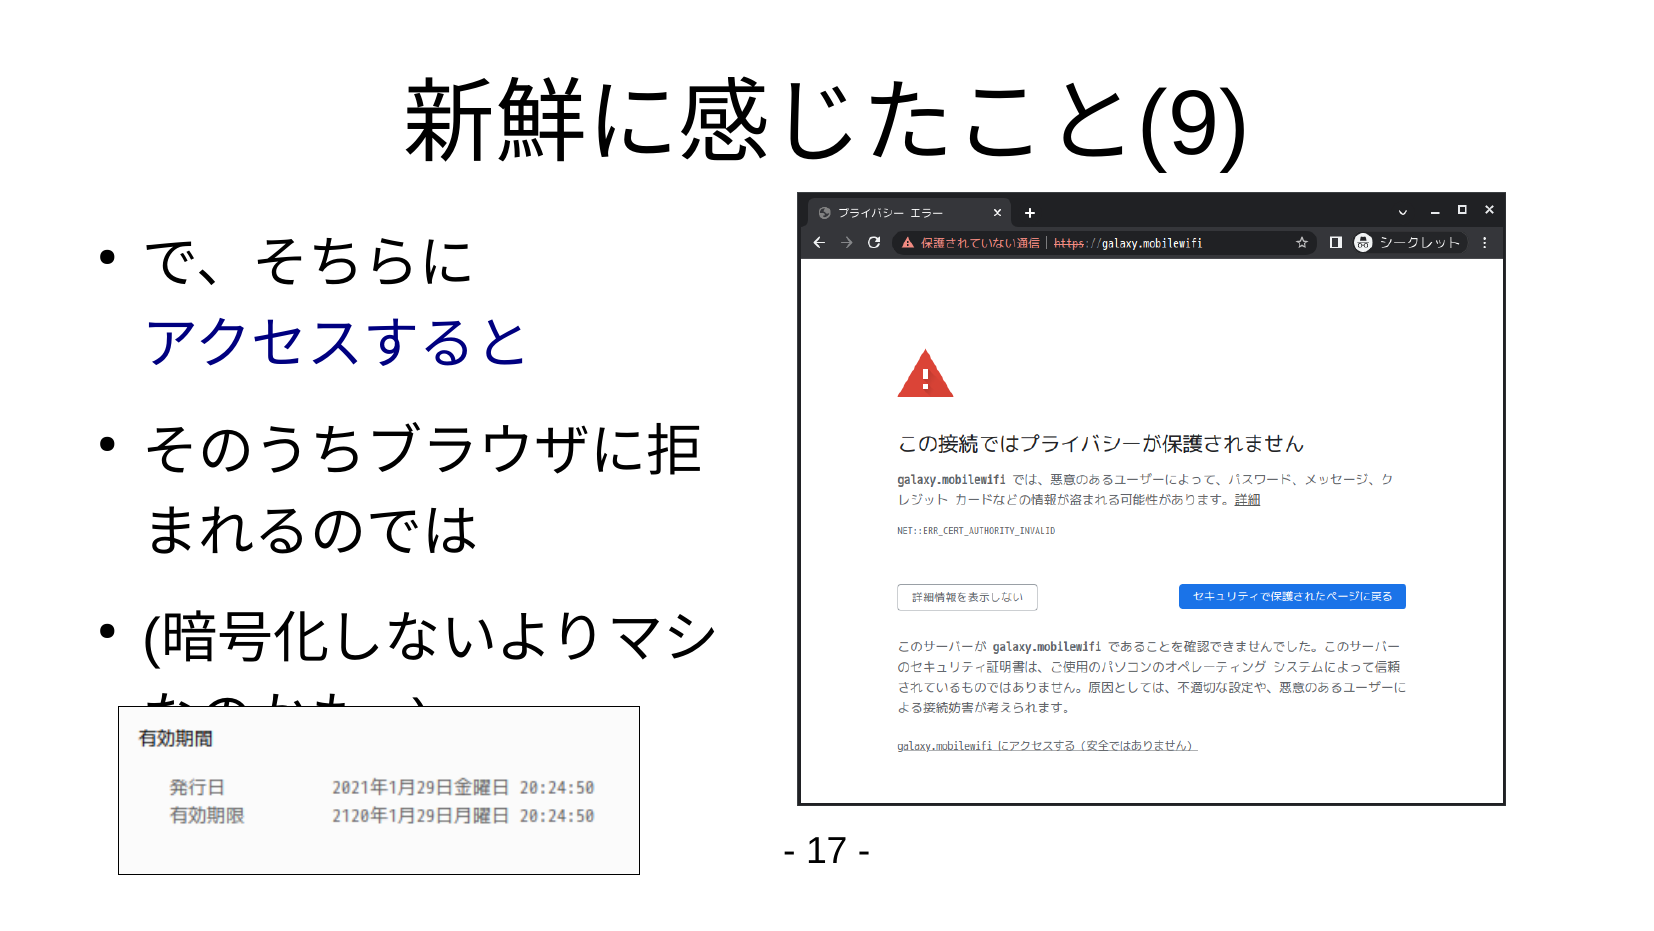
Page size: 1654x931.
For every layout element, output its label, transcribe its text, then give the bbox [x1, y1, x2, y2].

picture [797, 192, 1506, 807]
title 新鮮に感じたこと(9) [82, 37, 1571, 193]
list で、そちらにアクセスすると そのうちブラウザに拒まれるのでは (暗号化しないよりマシなのかも...) [82, 217, 739, 758]
picture [118, 706, 640, 875]
text_box - <番号> - [703, 815, 950, 886]
